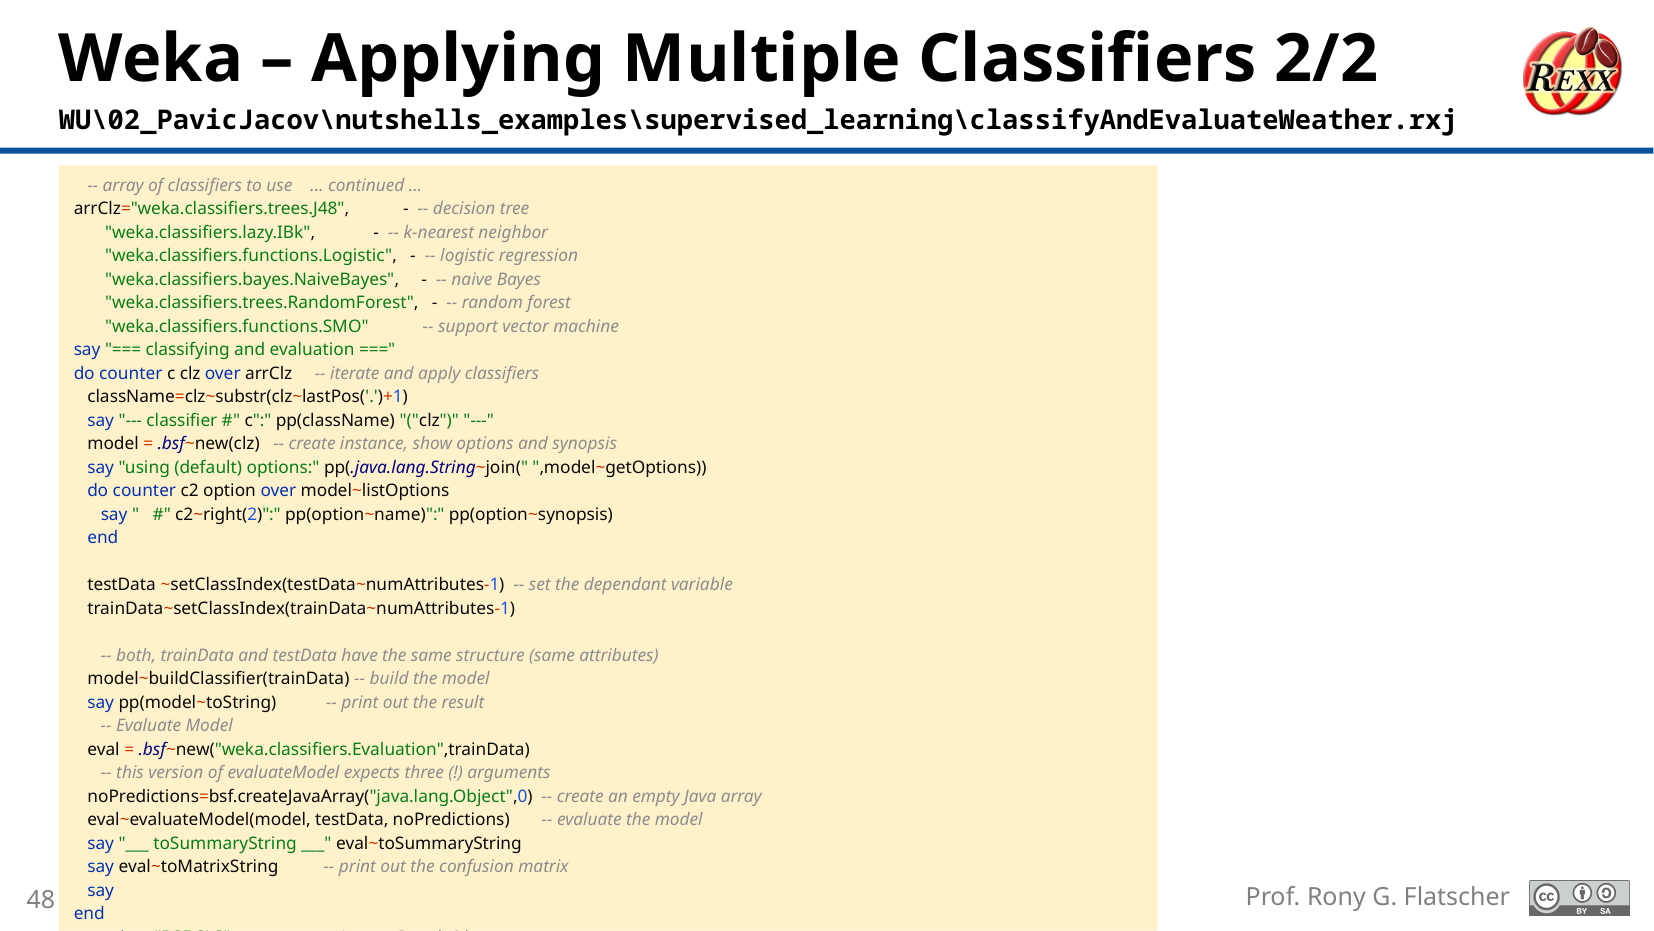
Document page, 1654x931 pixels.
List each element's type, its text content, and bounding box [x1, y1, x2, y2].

text_box -- array of classifiers to use … continued … arrClz="weka.classifiers.trees.J48", - -- decision tree "weka.classifiers.lazy.IBk", - -- k-nearest neighbor "weka.classifiers.functions.Logistic", - -- logistic regression "weka.classifiers.bayes.NaiveBayes", - -- naive Bayes "weka.classifiers.trees.RandomForest", - -- random forest "weka.classifiers.functions.SMO" -- support vector machine say "=== classifying and evaluation ===" do counter c clz over arrClz -- iterate and apply classifiers className=clz~substr(clz~lastPos('.')+1) say "--- classifier #" c":" pp(className) "("clz")" "---" model = .bsf~new(clz) -- create instance, show options and synopsis say "using (default) options:" pp(.java.lang.String~join(" ",model~getOptions)) do counter c2 option over model~listOptions say " #" c2~right(2)":" pp(option~name)":" pp(option~synopsis) end testData ~setClassIndex(testData~numAttributes-1) -- set the dependant variable trainData~setClassIndex(trainData~numAttributes-1) -- both, trainData and testData have the same structure (same attributes) model~buildClassifier(trainData) -- build the model say pp(model~toString) -- print out the result -- Evaluate Model eval = .bsf~new("weka.classifiers.Evaluation",trainData) -- this version of evaluateModel expects three (!) arguments noPredictions=bsf.createJavaArray("java.lang.Object",0) -- create an empty Java array eval~evaluateModel(model, testData, noPredictions) -- evaluate the model say "___ toSummaryString ___" eval~toSummaryString say eval~toMatrixString -- print out the confusion matrix say end ::requires "BSF.CLS" -- get Java-ooRexx bridge [59, 165, 1158, 923]
title Weka – Applying Multiple Classifiers 2/2 WU\02_PavicJacov\nutshells_examples\supervised_learning\classifyAndEvaluateWeather.rxj [0, 0, 1625, 148]
